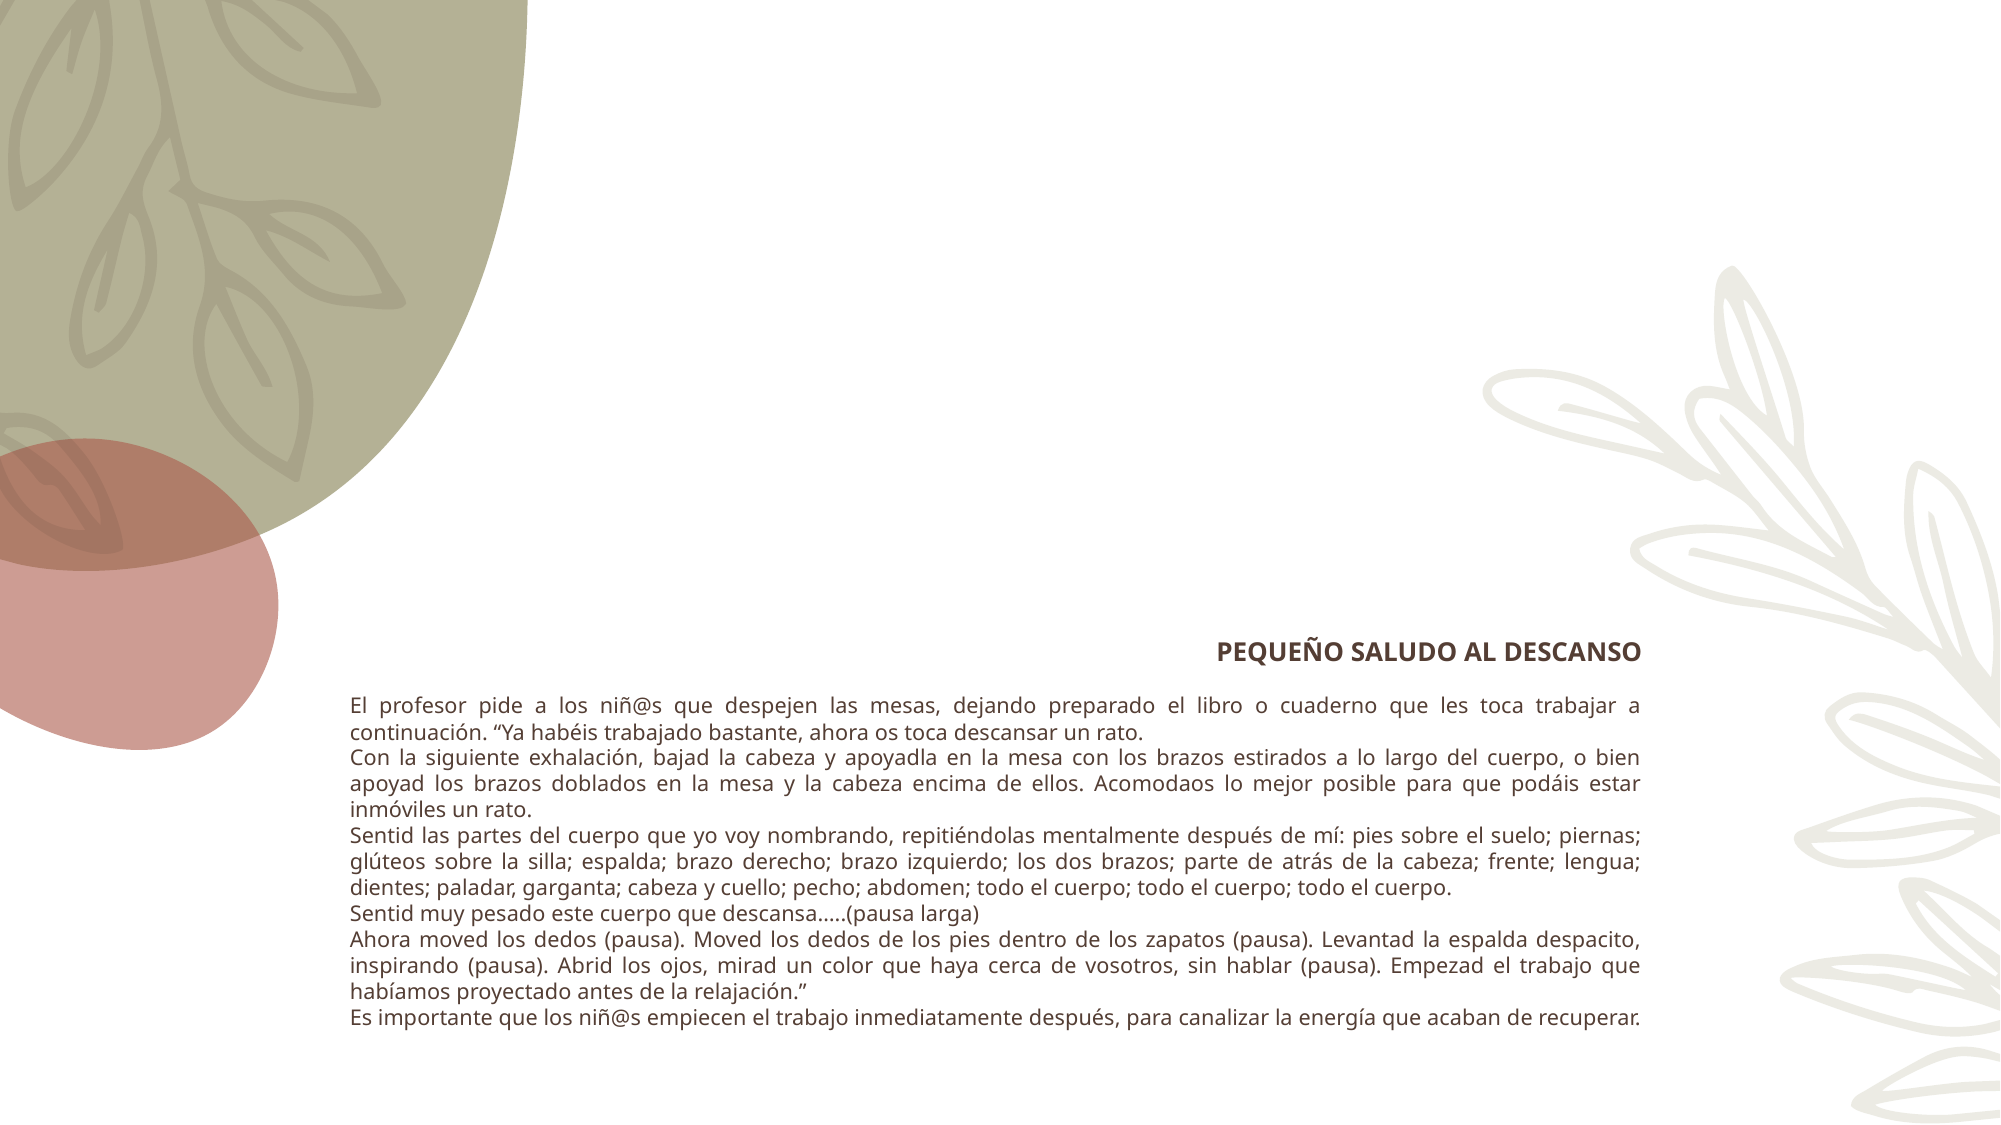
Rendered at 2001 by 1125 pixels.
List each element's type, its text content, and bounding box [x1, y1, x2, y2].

list Pequeño saludo al descanso El profesor pide a los niñ@s que despejen las mesas, dejando preparado el libro o cuaderno que les toca trabajar a continuación. “Ya habéis trabajado bastante, ahora os toca descansar un rato. Con la siguiente exhalación, bajad la cabeza y apoyadla en la mesa con los brazos estirados a lo largo del cuerpo, o bien apoyad los brazos doblados en la mesa y la cabeza encima de ellos. Acomodaos lo mejor posible para que podáis estar inmóviles un rato. Sentid las partes del cuerpo que yo voy nombrando, repitiéndolas mentalmente después de mí: pies sobre el suelo; piernas; glúteos sobre la silla; espalda; brazo derecho; brazo izquierdo; los dos brazos; parte de atrás de la cabeza; frente; lengua; dientes; paladar, garganta; cabeza y cuello; pecho; abdomen; todo el cuerpo; todo el cuerpo; todo el cuerpo. Sentid muy pesado este cuerpo que descansa…..(pausa larga) Ahora moved los dedos (pausa). Moved los dedos de los pies dentro de los zapatos (pausa). Levantad la espalda despacito, inspirando (pausa). Abrid los ojos, mirad un color que haya cerca de vosotros, sin hablar (pausa). Empezad el trabajo que habíamos proyectado antes de la relajación.” Es importante que los niñ@s empiecen el trabajo inmediatamente después, para canalizar la energía que acaban de recuperar. [415, 125, 2000, 1125]
